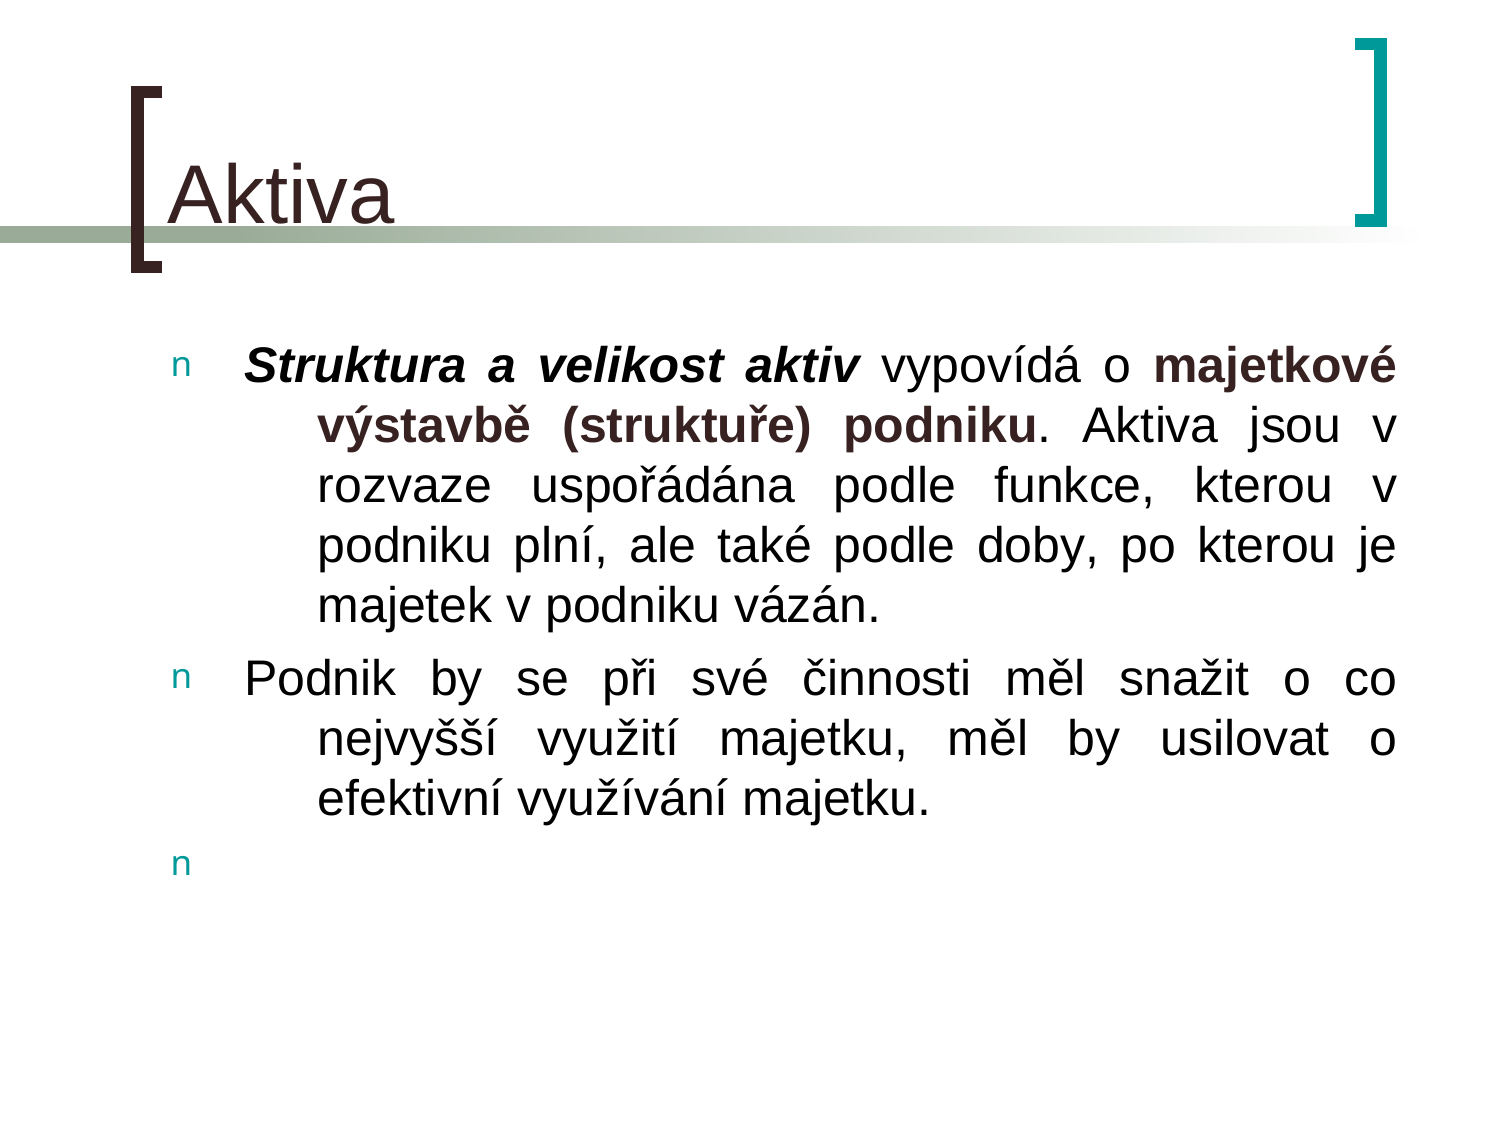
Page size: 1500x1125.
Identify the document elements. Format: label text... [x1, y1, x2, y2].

title Aktiva [152, 15, 1328, 248]
list Struktura a velikost aktiv vypovídá o majetkové výstavbě (struktuře) podniku. Aktiva jsou v rozvaze uspořádána podle funkce, kterou v podniku plní, ale také podle doby, po kterou je majetek v podniku vázán. Podnik by se při své činnosti měl snažit o co nejvyšší využití majetku, měl by usilovat o efektivní využívání majetku. [155, 324, 1413, 1000]
